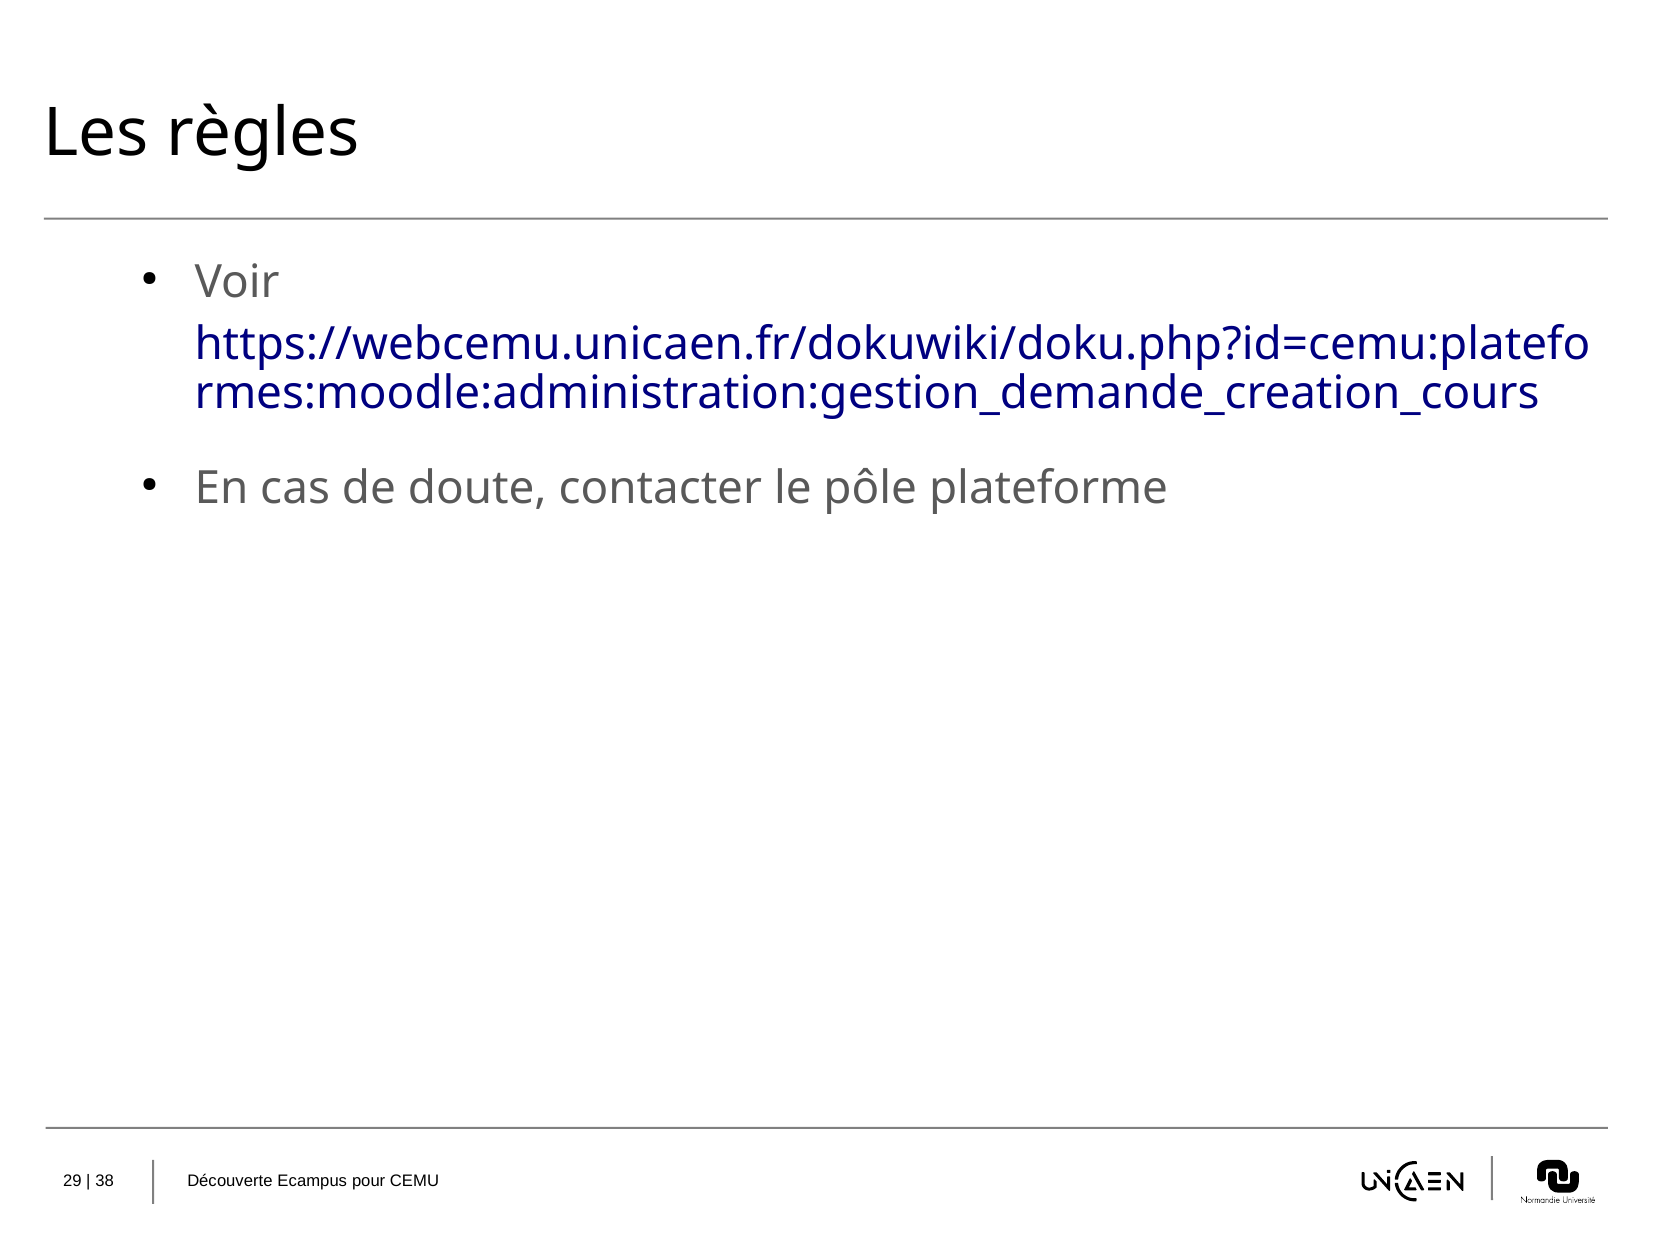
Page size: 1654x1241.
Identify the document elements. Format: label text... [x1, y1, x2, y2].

title Les règles [43, 65, 1608, 193]
list Voir https://webcemu.unicaen.fr/dokuwiki/doku.php?id=cemu:plateformes:moodle:administration:gestion_demande_creation_cours En cas de doute, contacter le pôle plateforme [123, 248, 1608, 1113]
